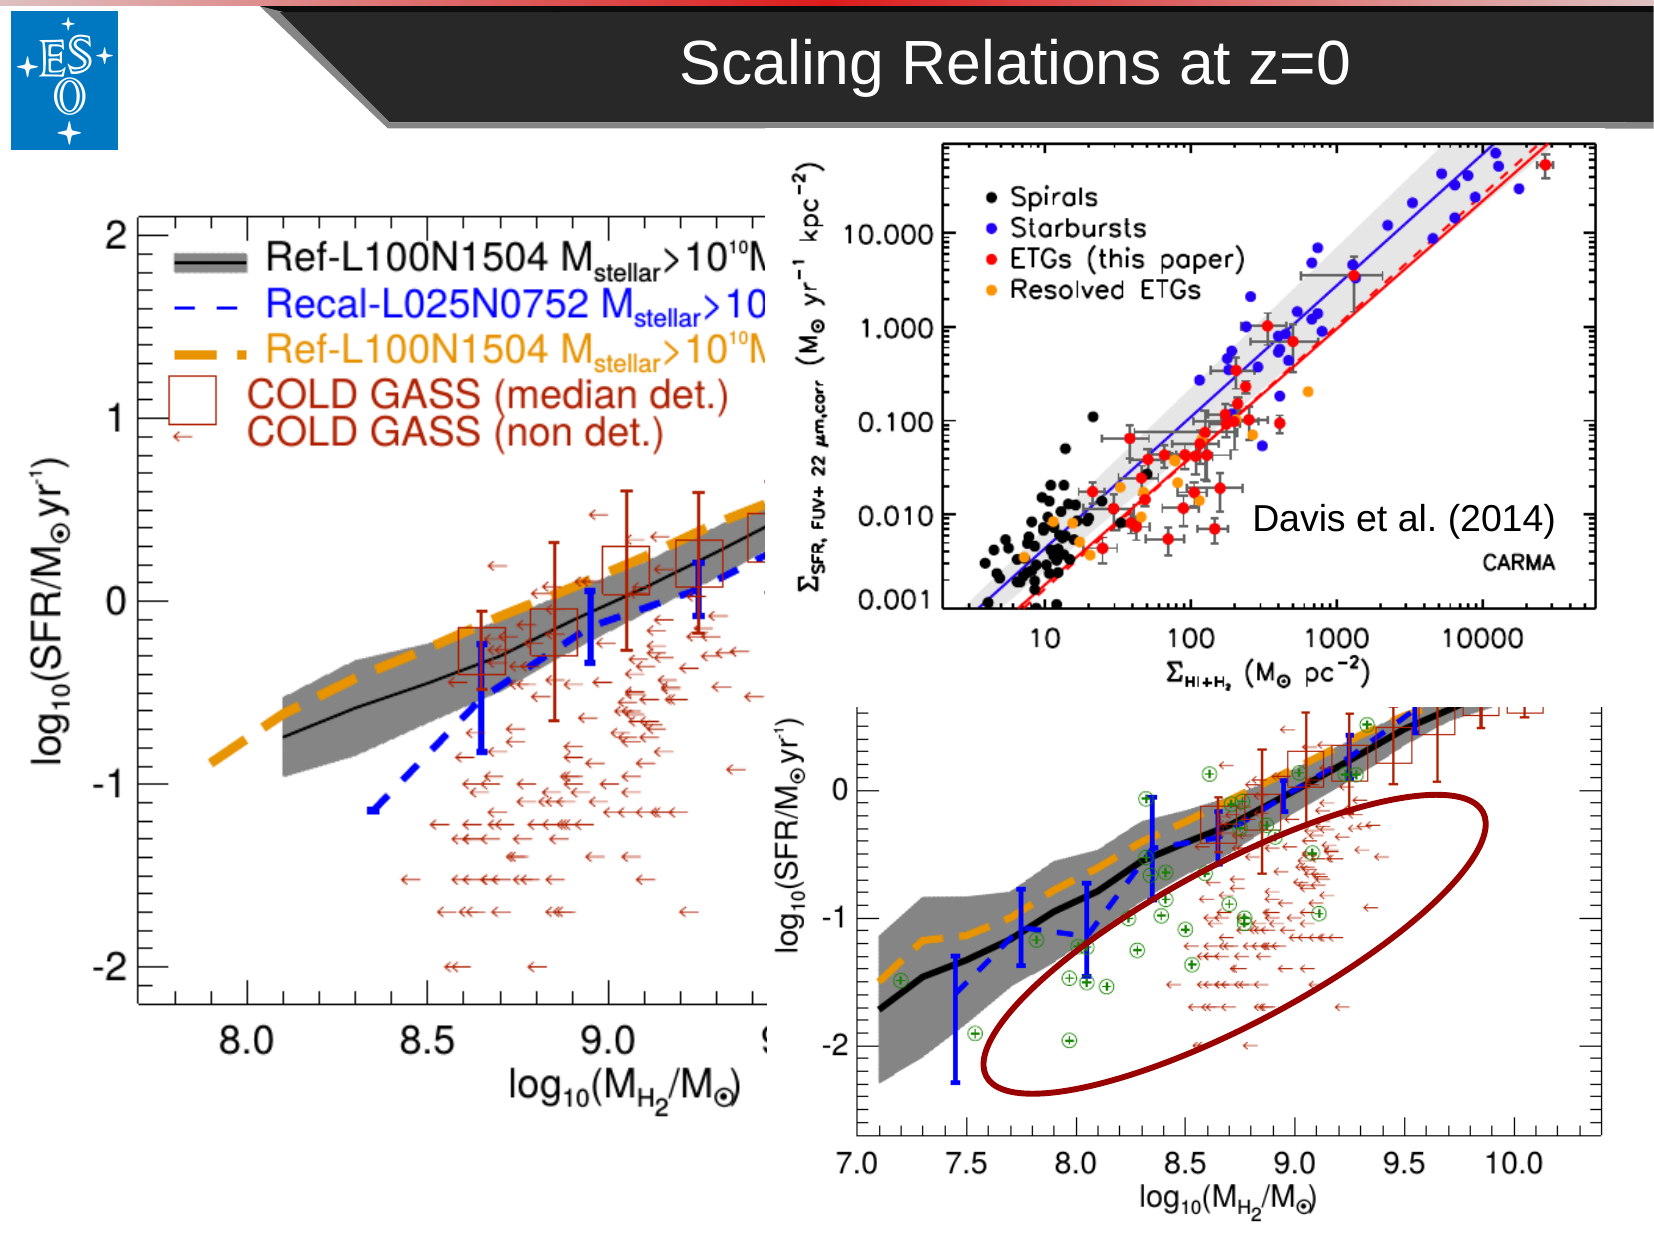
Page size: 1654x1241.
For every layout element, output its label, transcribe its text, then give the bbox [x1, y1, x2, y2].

picture [9, 128, 1613, 1226]
picture [11, 11, 118, 151]
title Scaling Relations at z=0 [397, 19, 1635, 106]
text_box Davis et al. (2014) [1237, 490, 1576, 551]
